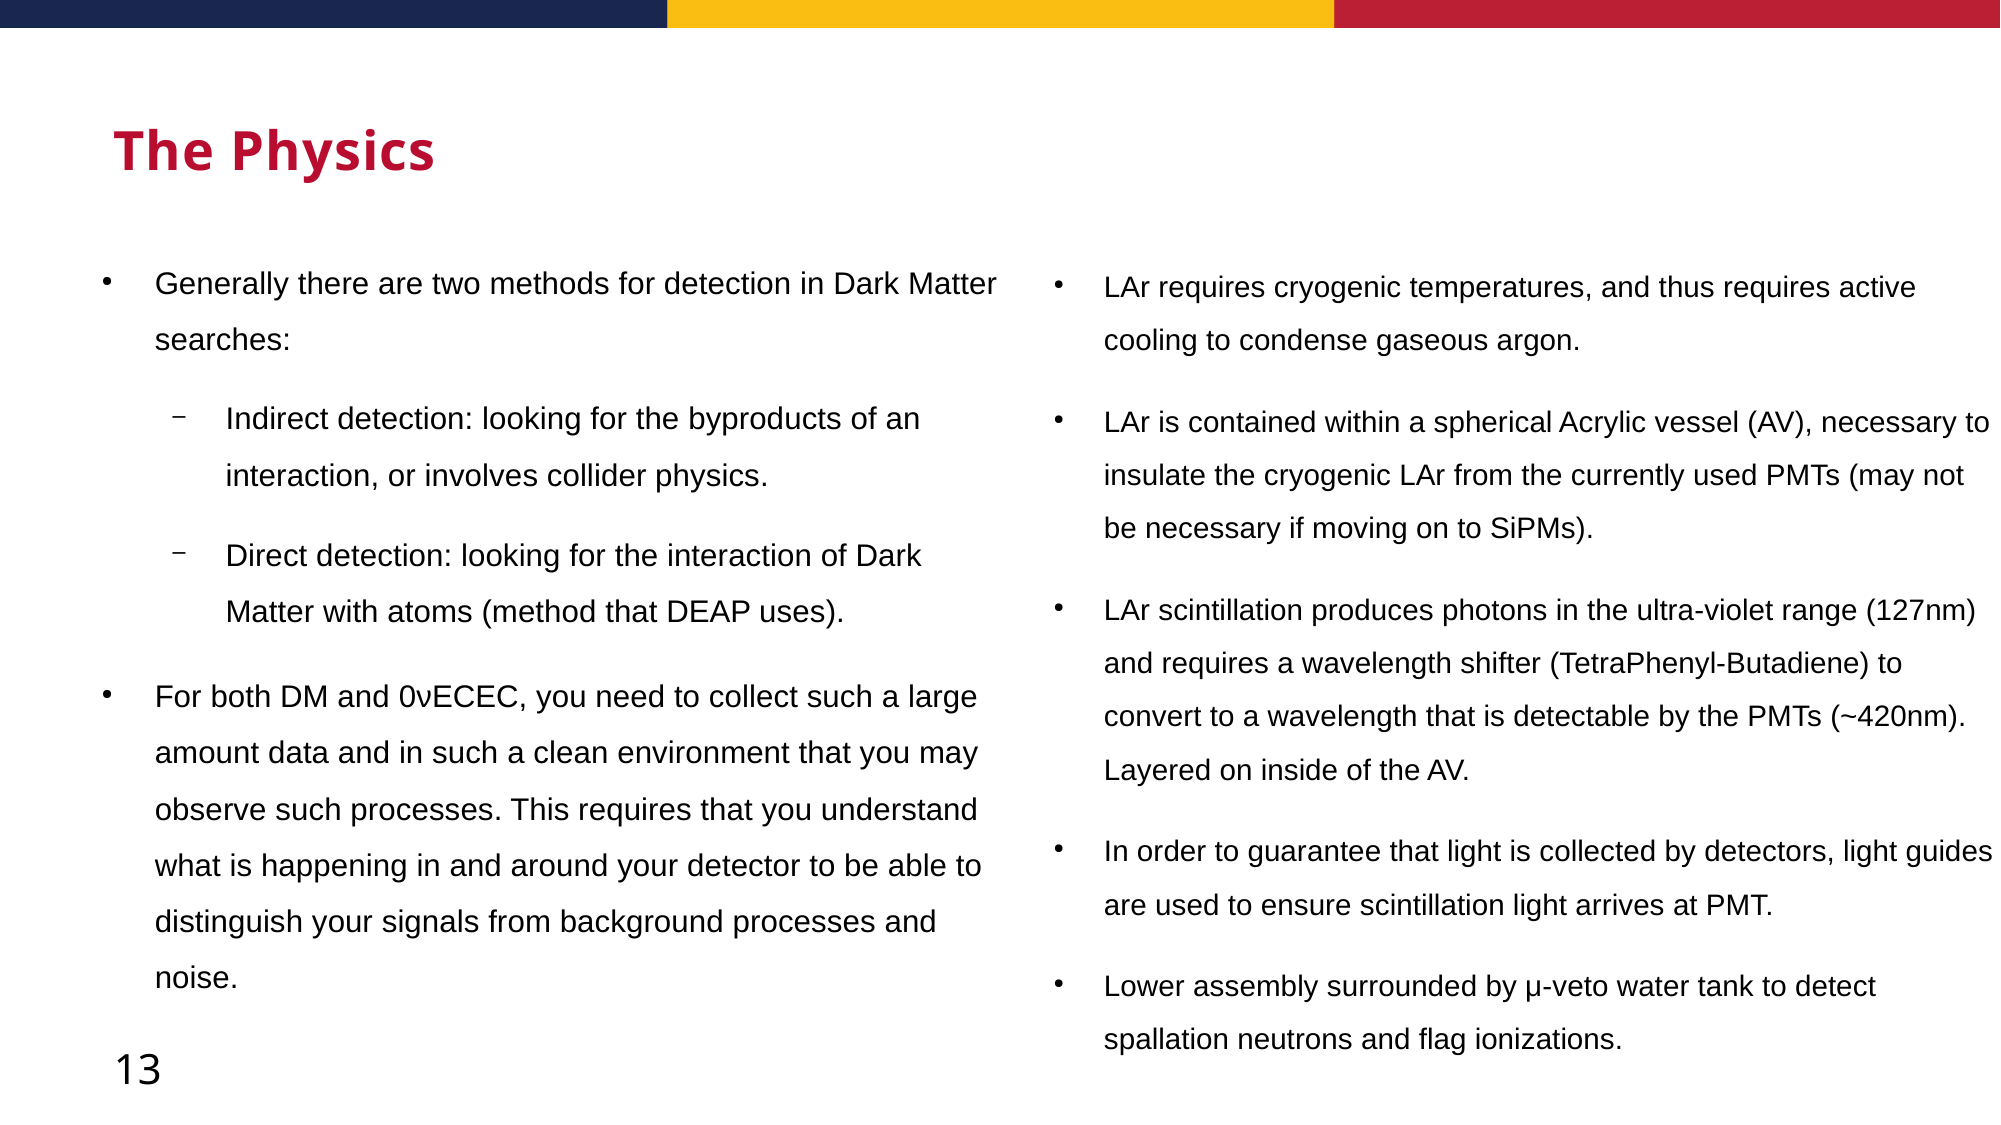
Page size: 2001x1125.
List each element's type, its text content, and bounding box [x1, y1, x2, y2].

picture [0, 0, 2000, 28]
slide_number <number> [99, 1035, 190, 1092]
list LAr requires cryogenic temperatures, and thus requires active cooling to condense gaseous argon. LAr is contained within a spherical Acrylic vessel (AV), necessary to insulate the cryogenic LAr from the currently used PMTs (may not be necessary if moving on to SiPMs). LAr scintillation produces photons in the ultra-violet range (127nm) and requires a wavelength shifter (TetraPhenyl-Butadiene) to convert to a wavelength that is detectable by the PMTs (~420nm). Layered on inside of the AV. In order to guarantee that light is collected by detectors, light guides are used to ensure scintillation light arrives at PMT. Lower assembly surrounded by μ-veto water tank to detect spallation neutrons and flag ionizations. [1021, 242, 2000, 1069]
list Generally there are two methods for detection in Dark Matter searches: Indirect detection: looking for the byproducts of an interaction, or involves collider physics. Direct detection: looking for the interaction of Dark Matter with atoms (method that DEAP uses). For both DM and 0νECEC, you need to collect such a large amount data and in such a clean environment that you may observe such processes. This requires that you understand what is happening in and around your detector to be able to distinguish your signals from background processes and noise. [68, 236, 1034, 1013]
title The Physics [98, 115, 1886, 219]
